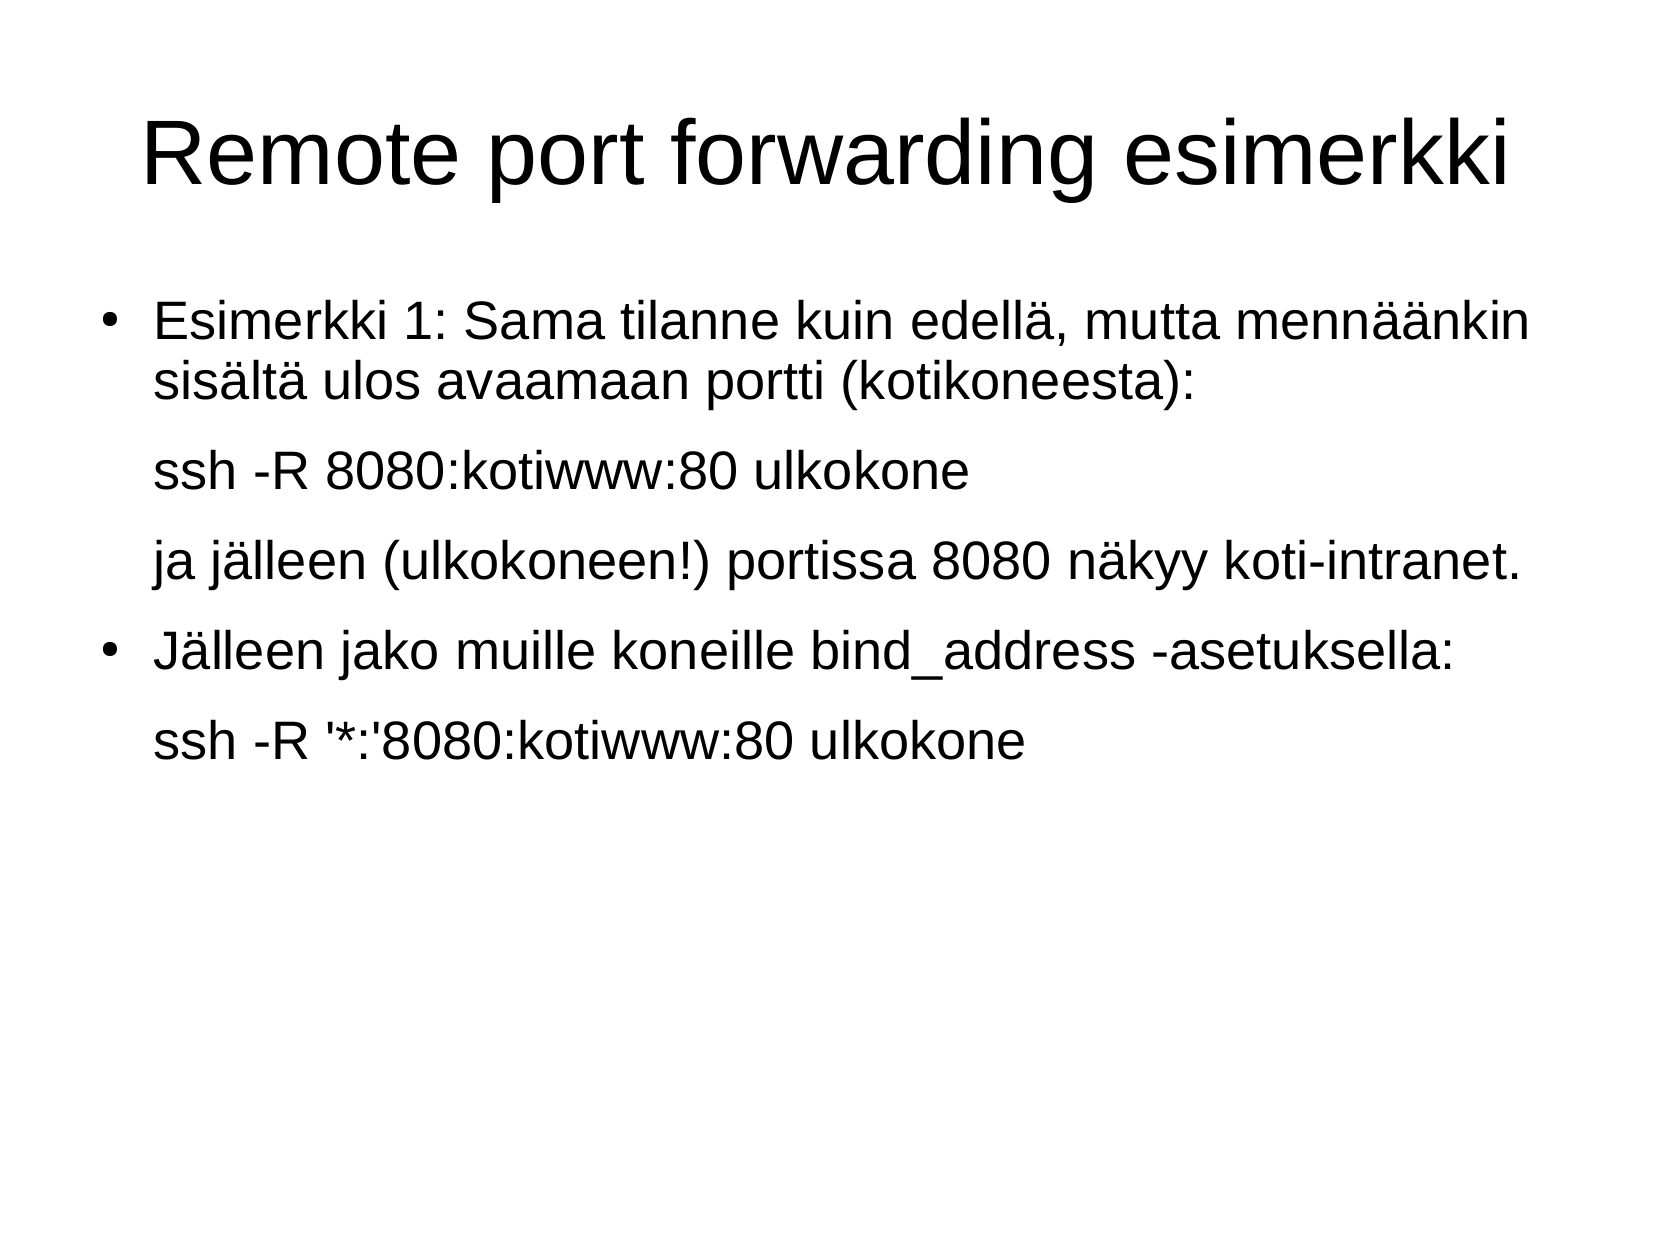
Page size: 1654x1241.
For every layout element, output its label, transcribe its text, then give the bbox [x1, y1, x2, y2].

list Esimerkki 1: Sama tilanne kuin edellä, mutta mennäänkin sisältä ulos avaamaan portti (kotikoneesta): ssh -R 8080:kotiwww:80 ulkokone ja jälleen (ulkokoneen!) portissa 8080 näkyy koti-intranet. Jälleen jako muille koneille bind_address -asetuksella: ssh -R '*:'8080:kotiwww:80 ulkokone [82, 290, 1571, 1010]
title Remote port forwarding esimerkki [82, 49, 1571, 257]
